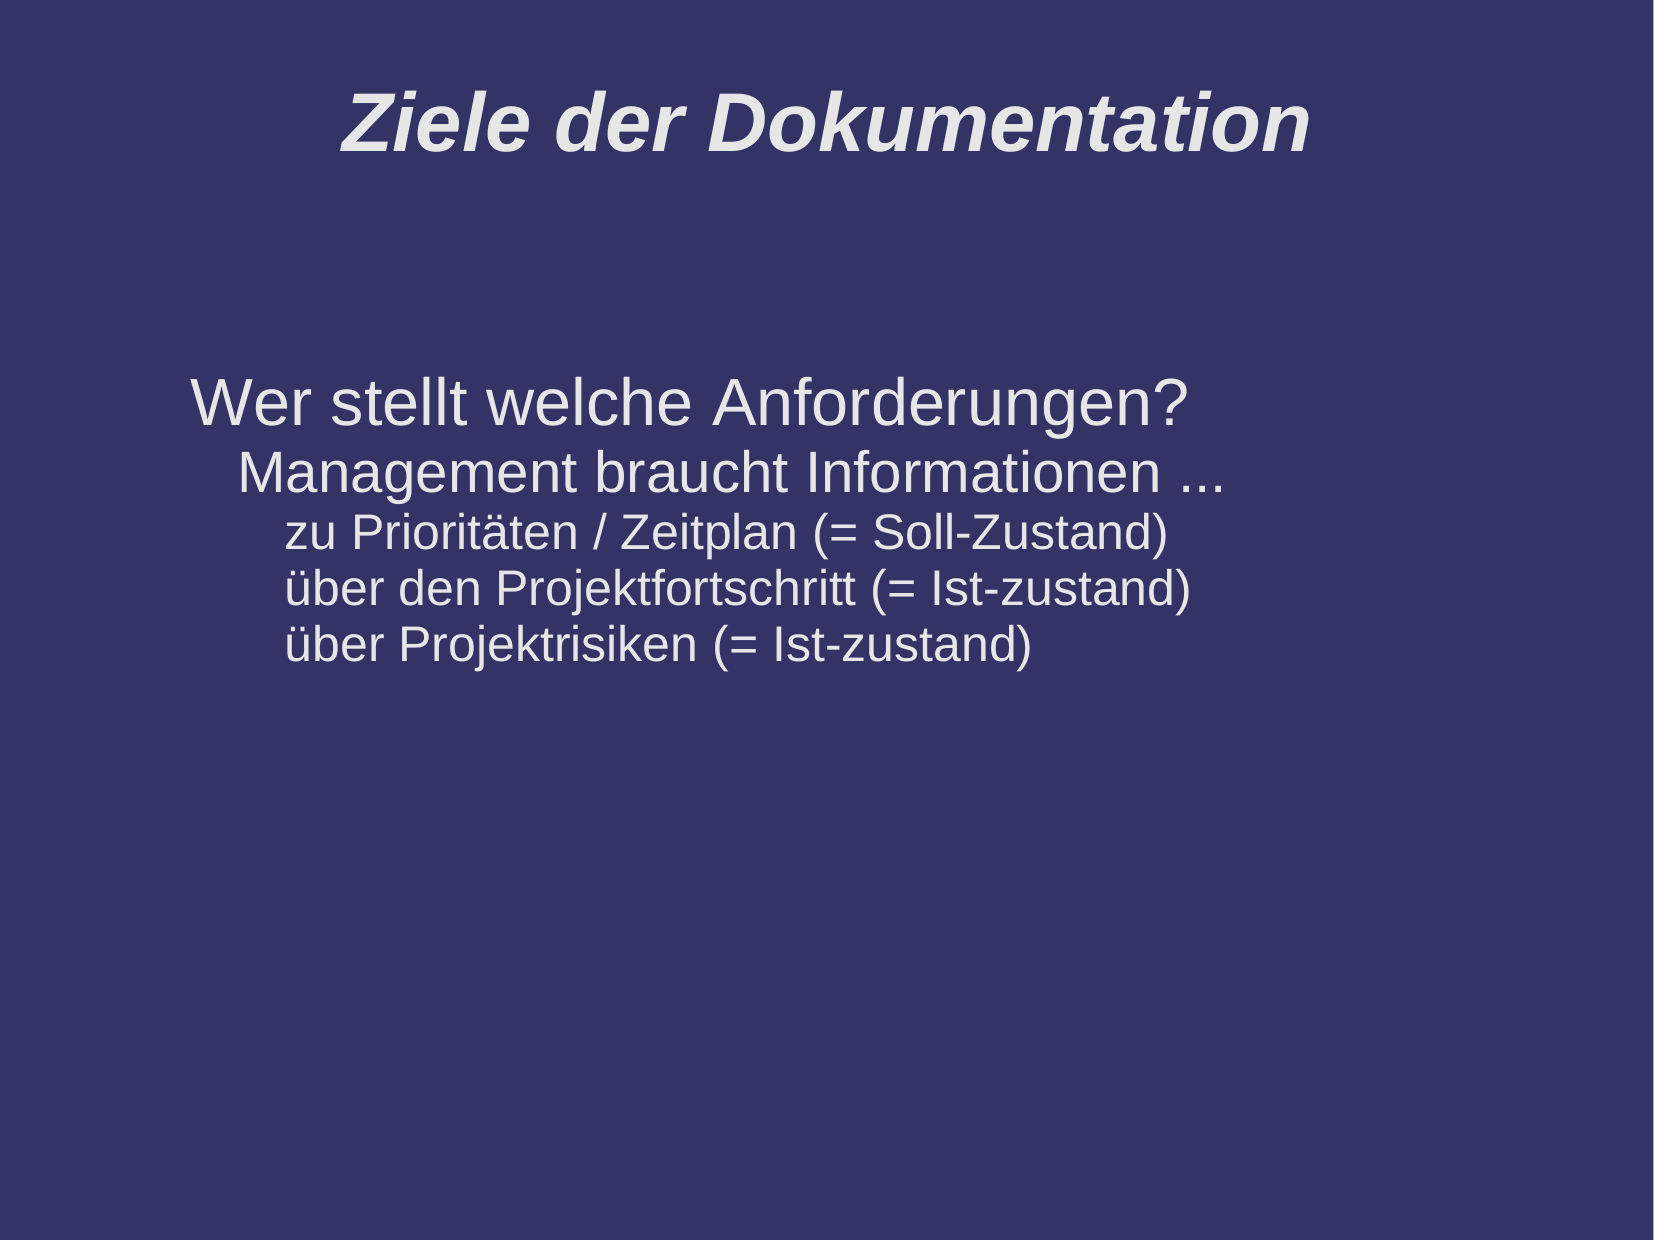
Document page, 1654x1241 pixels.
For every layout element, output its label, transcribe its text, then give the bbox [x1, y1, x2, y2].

title Ziele der Dokumentation [121, 19, 1534, 227]
list Wer stellt welche Anforderungen? Management braucht Informationen ... zu Prioritäten / Zeitplan (= Soll-Zustand) über den Projektfortschritt (= Ist-zustand) über Projektrisiken (= Ist-zustand) [178, 364, 1570, 1147]
